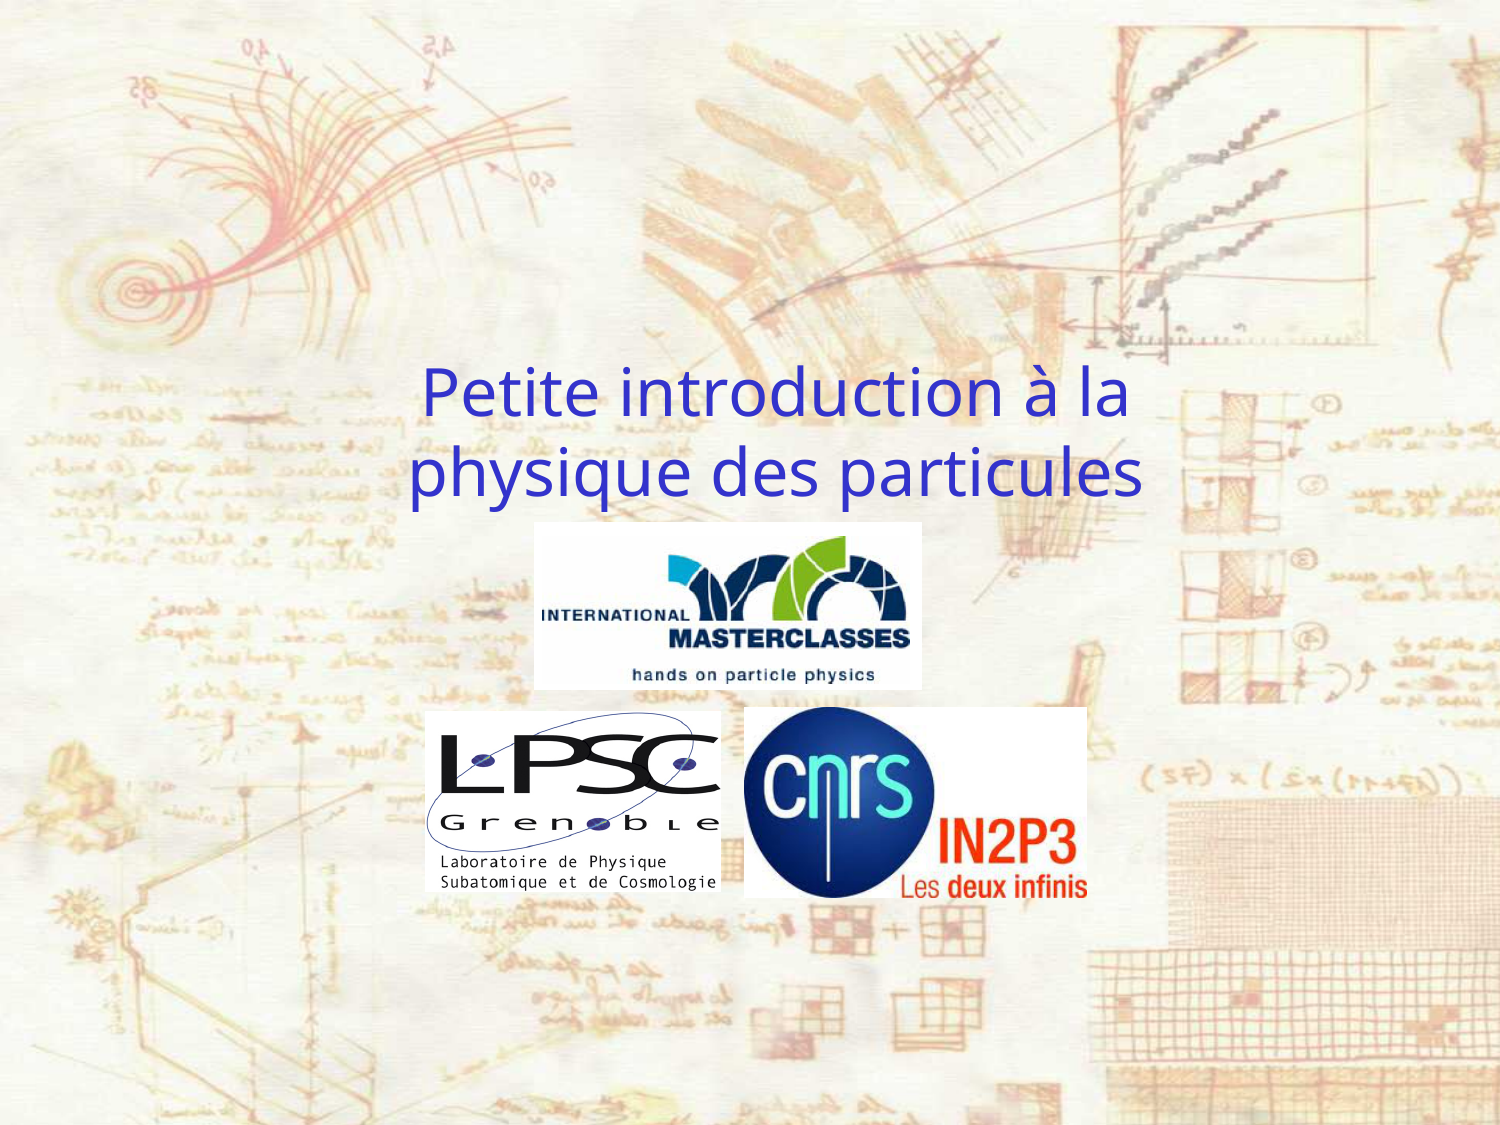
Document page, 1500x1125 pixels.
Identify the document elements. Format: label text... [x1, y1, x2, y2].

picture [0, 0, 1500, 1125]
title Petite introduction à la physique des particules [330, 295, 1223, 565]
